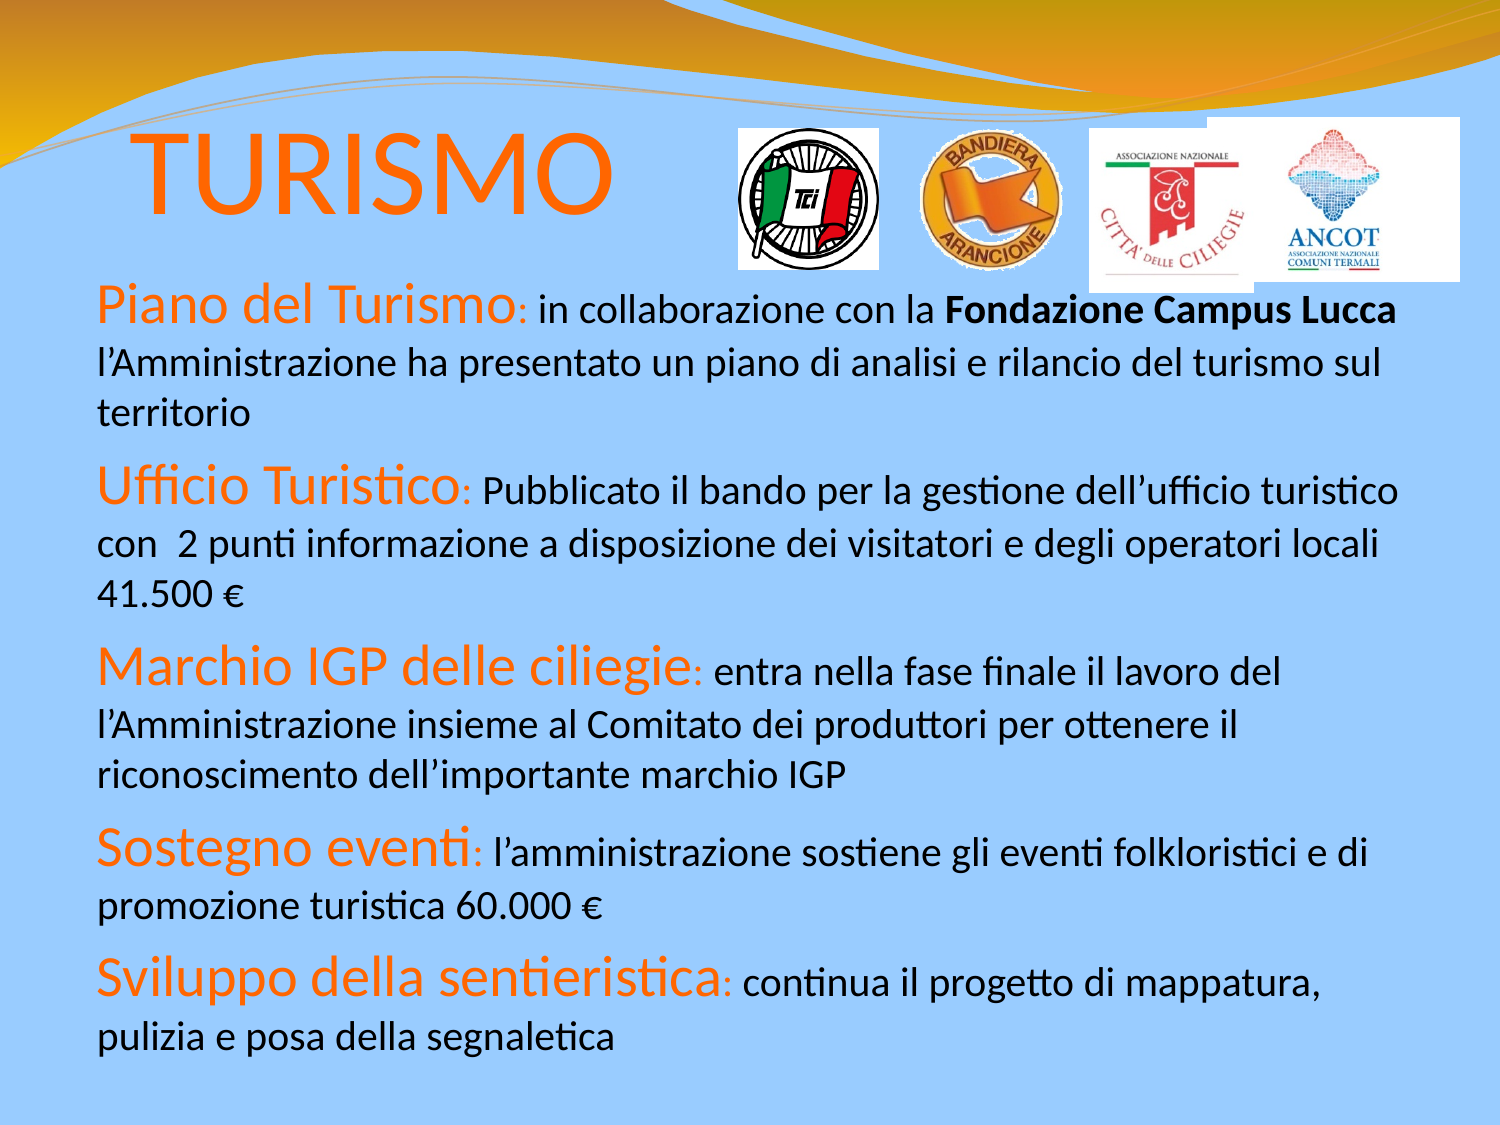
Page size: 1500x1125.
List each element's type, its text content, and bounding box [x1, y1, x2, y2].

picture [1089, 117, 1460, 293]
picture [738, 128, 879, 270]
title TURISMO [114, 82, 704, 257]
list Piano del Turismo: in collaborazione con la Fondazione Campus Lucca l’Amministrazione ha presentato un piano di analisi e rilancio del turismo sul territorio Ufficio Turistico: Pubblicato il bando per la gestione dell’ufficio turistico con 2 punti informazione a disposizione dei visitatori e degli operatori locali 41.500 € Marchio IGP delle ciliegie: entra nella fase finale il lavoro del l’Amministrazione insieme al Comitato dei produttori per ottenere il riconoscimento dell’importante marchio IGP Sostegno eventi: l’amministrazione sostiene gli eventi folkloristici e di promozione turistica 60.000 € Sviluppo della sentieristica: continua il progetto di mappatura, pulizia e posa della segnaletica [82, 257, 1432, 891]
picture [906, 117, 1067, 282]
